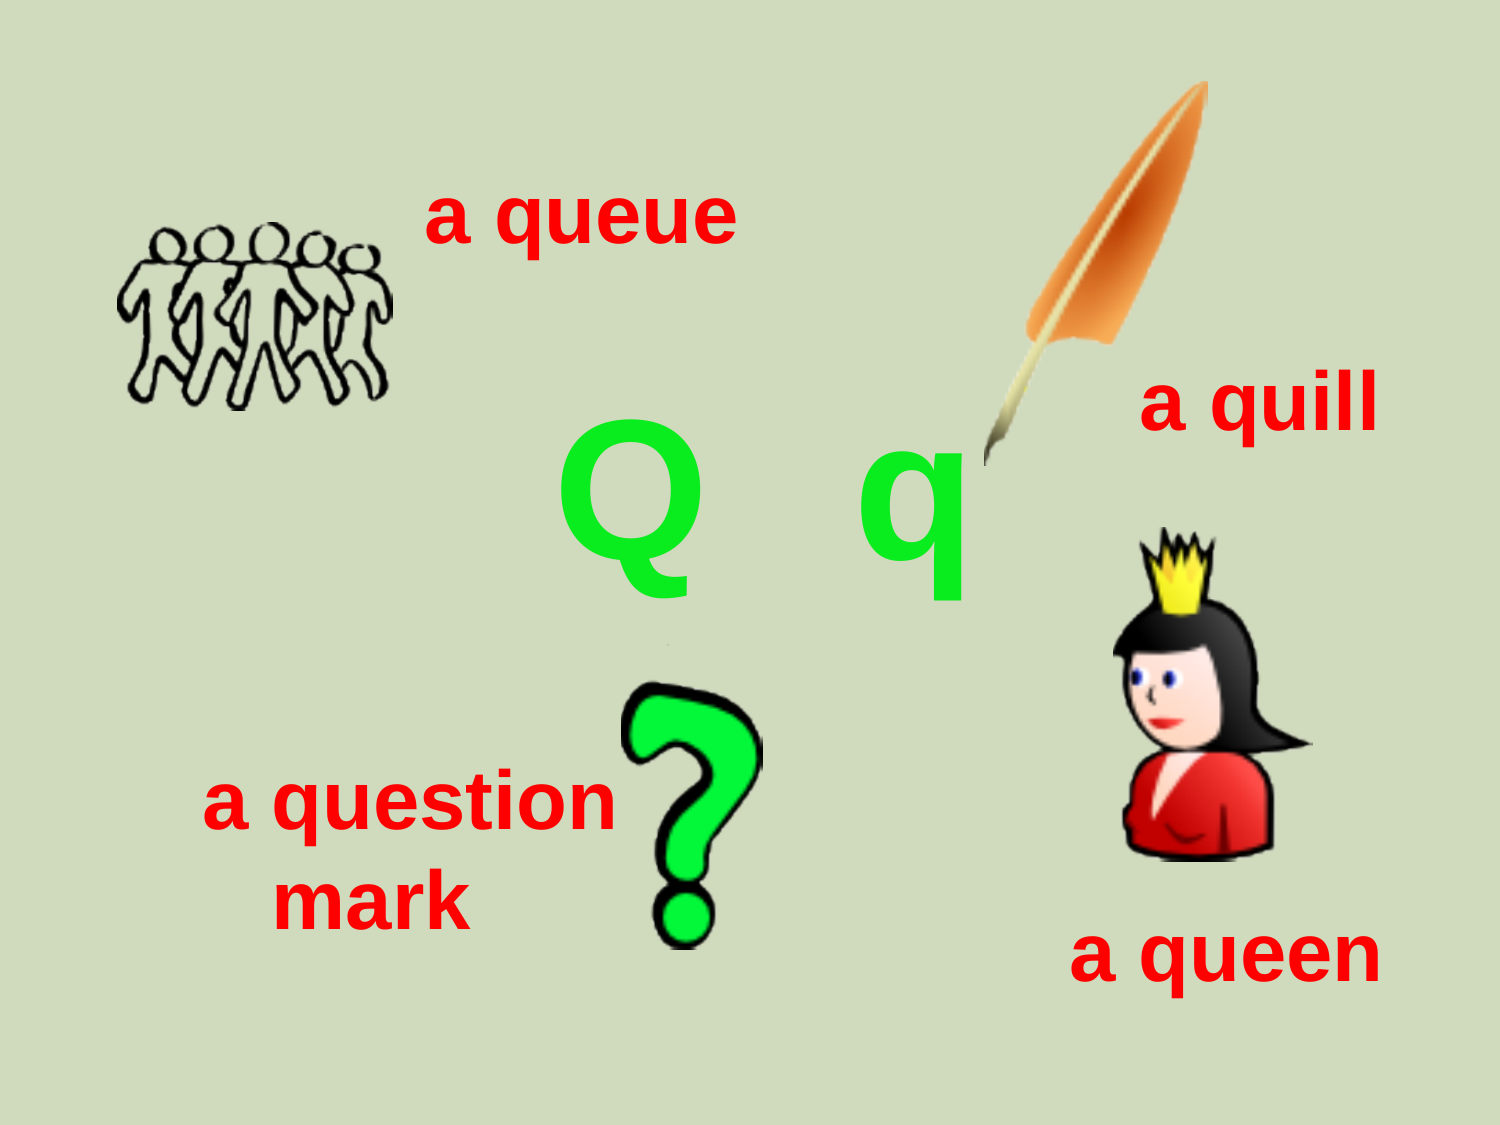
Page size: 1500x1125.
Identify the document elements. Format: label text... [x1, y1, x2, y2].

text_box a queen [1054, 890, 1454, 1007]
picture [117, 222, 393, 411]
text_box a question mark [187, 738, 692, 954]
text_box a queue [410, 152, 797, 268]
picture [1113, 527, 1313, 862]
picture [621, 644, 763, 950]
picture [984, 81, 1208, 466]
text_box a quill [1208, 339, 1442, 456]
text_box Q q [539, 351, 1290, 607]
